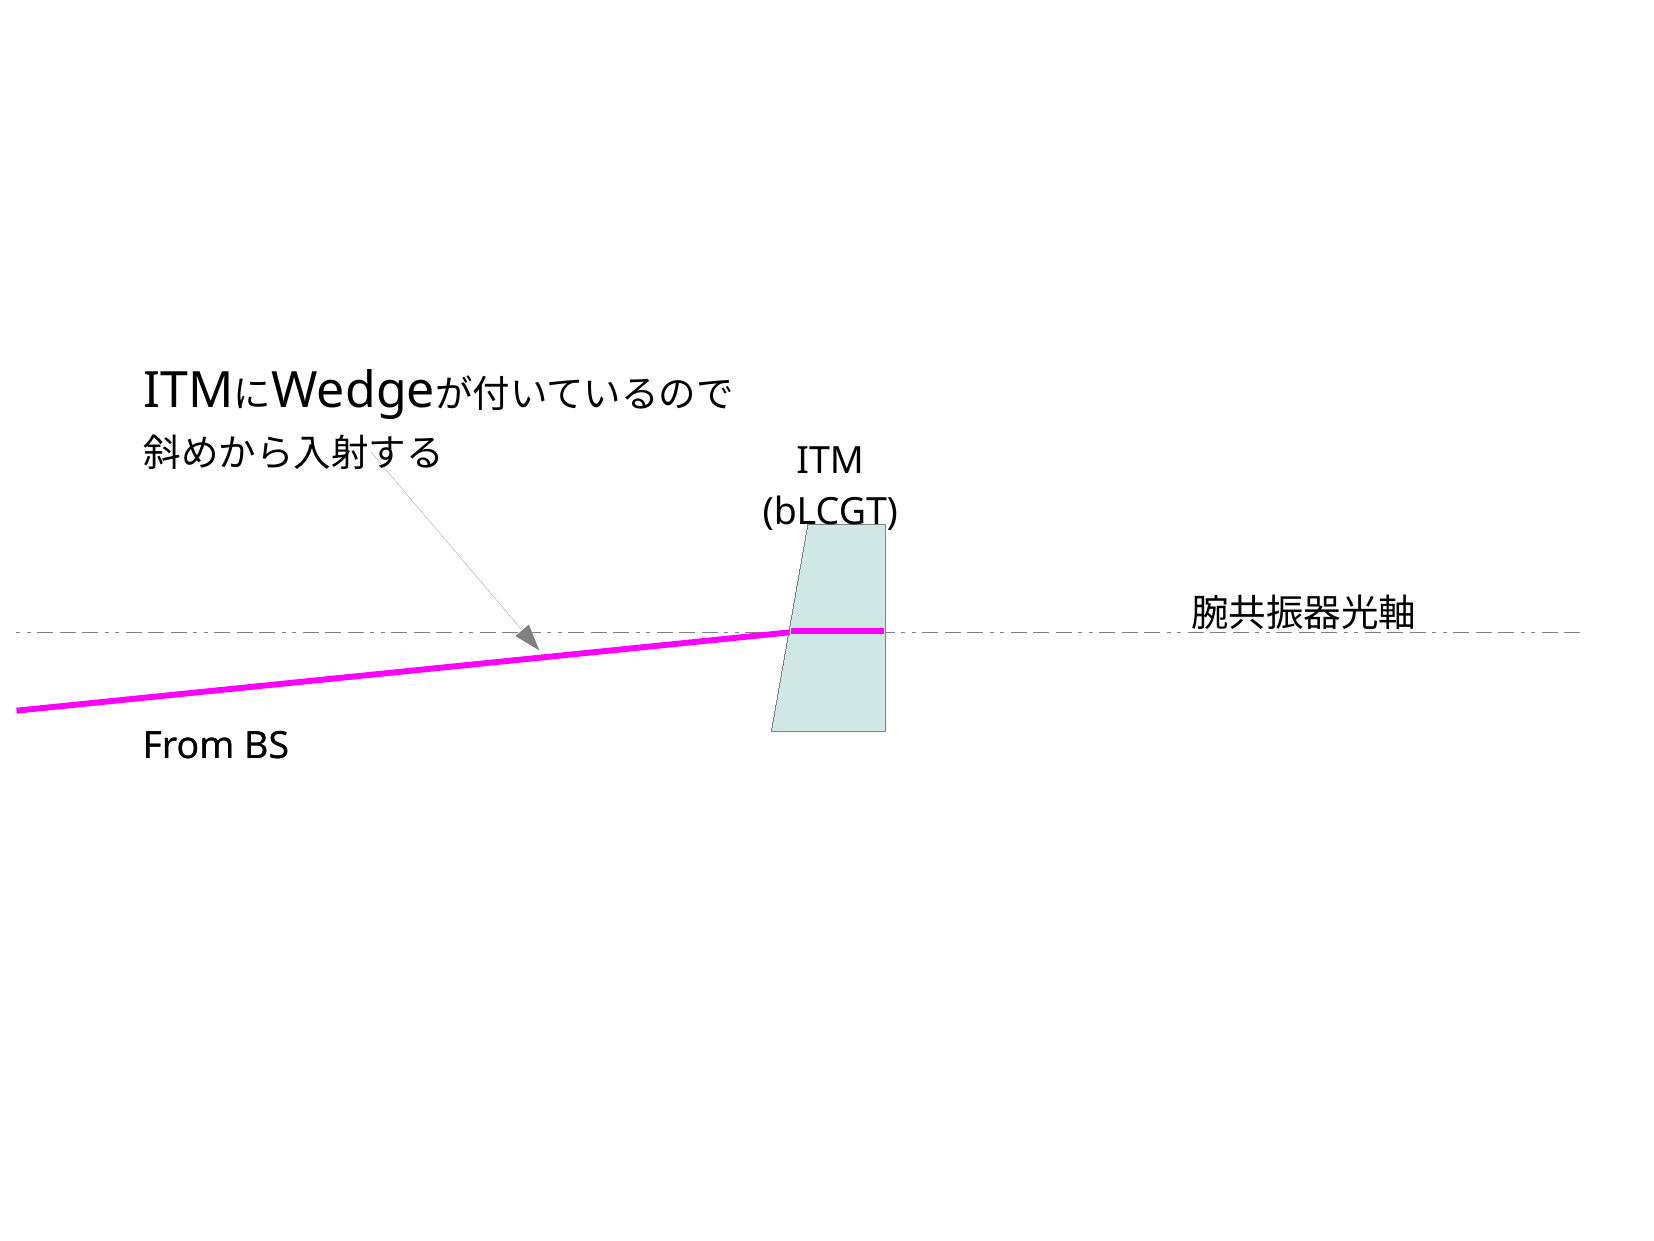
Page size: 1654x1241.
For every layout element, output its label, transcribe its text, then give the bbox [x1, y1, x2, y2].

text_box [771, 532, 886, 732]
text_box ITM (bLCGT) [747, 425, 921, 532]
text_box 腕共振器光軸 [1176, 575, 1432, 631]
text_box From BS [127, 710, 299, 771]
text_box ITMにWedgeが付いているので 斜めから入射する [129, 347, 732, 463]
